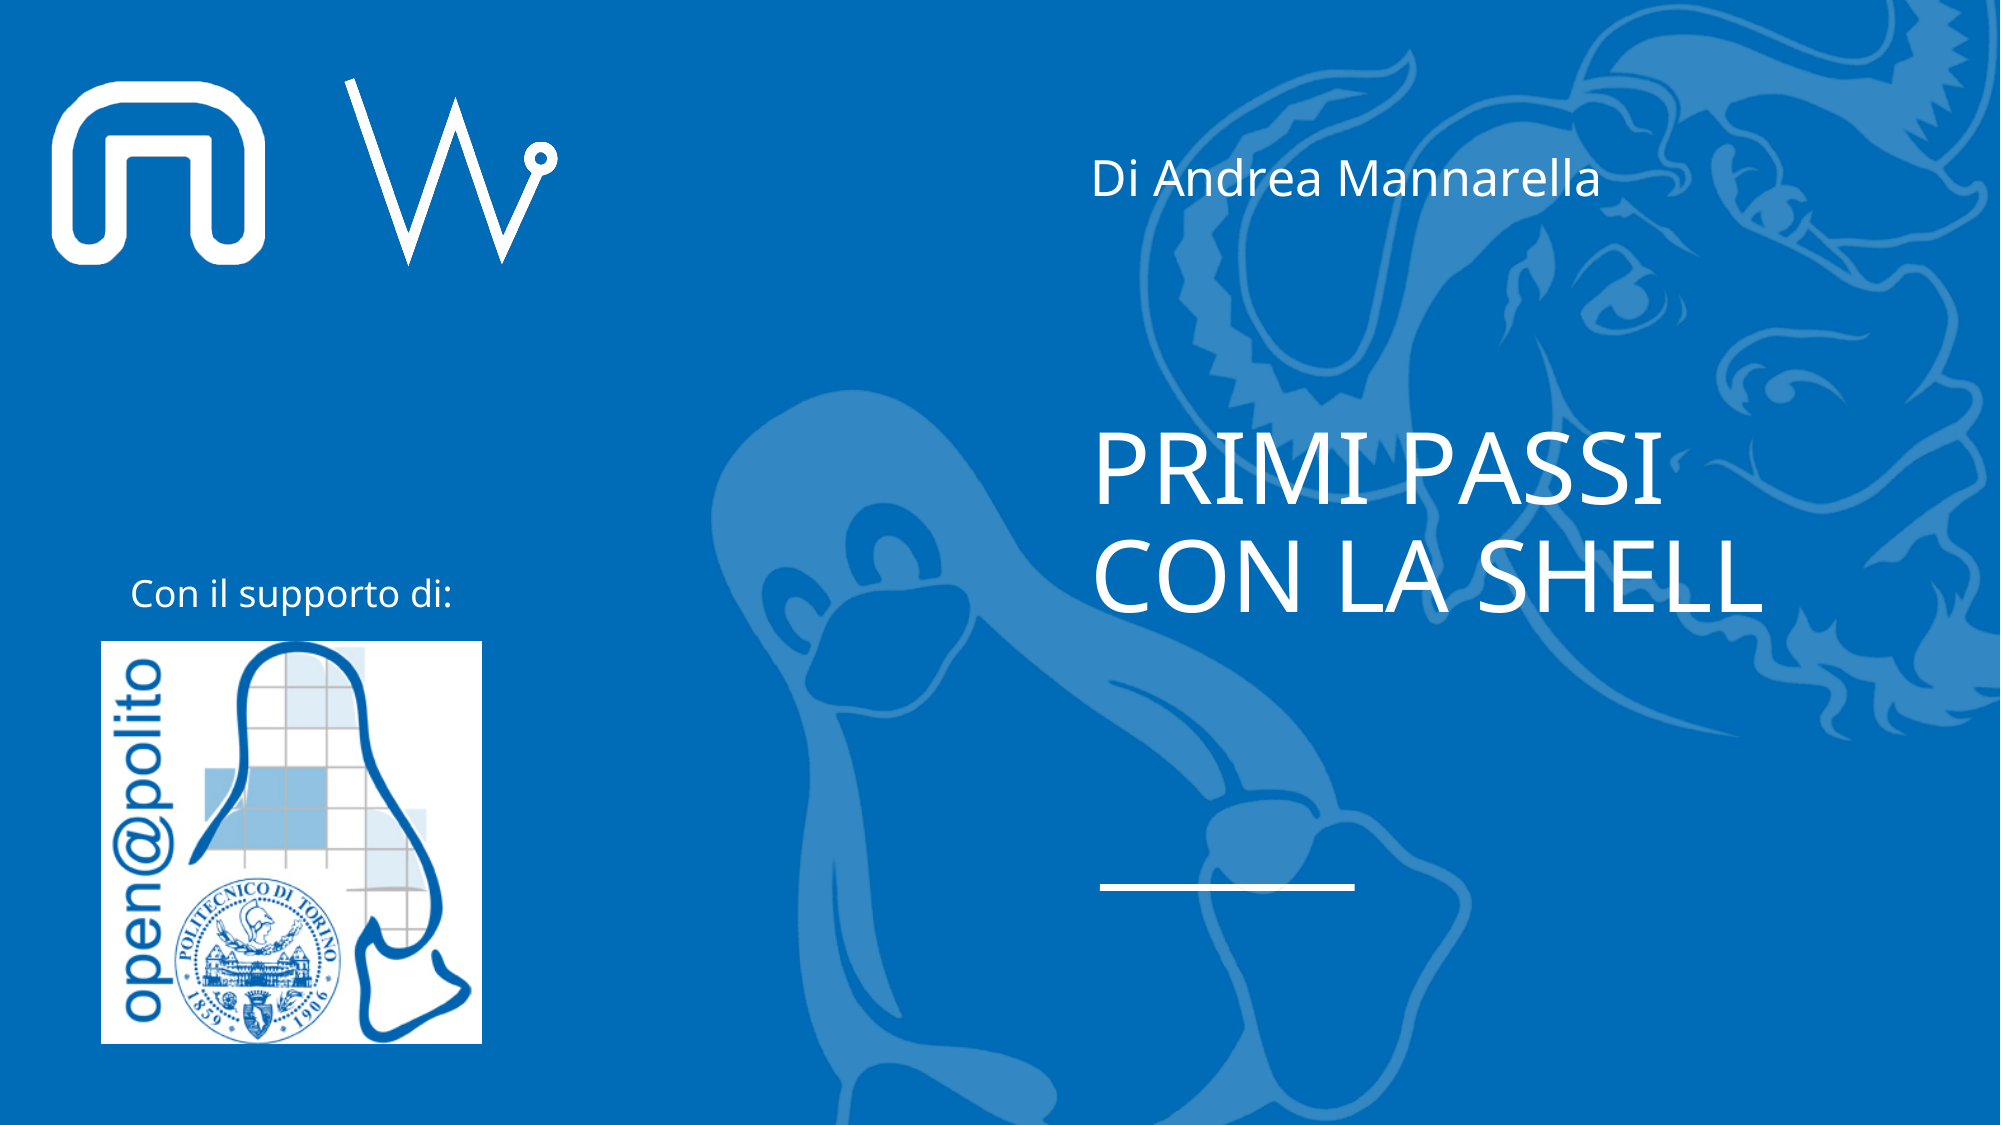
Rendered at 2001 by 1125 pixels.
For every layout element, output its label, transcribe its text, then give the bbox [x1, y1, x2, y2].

list PRIMI PASSI CON LA SHELL [1083, 145, 1910, 642]
list Di Andrea Mannarella [1083, 697, 1910, 863]
